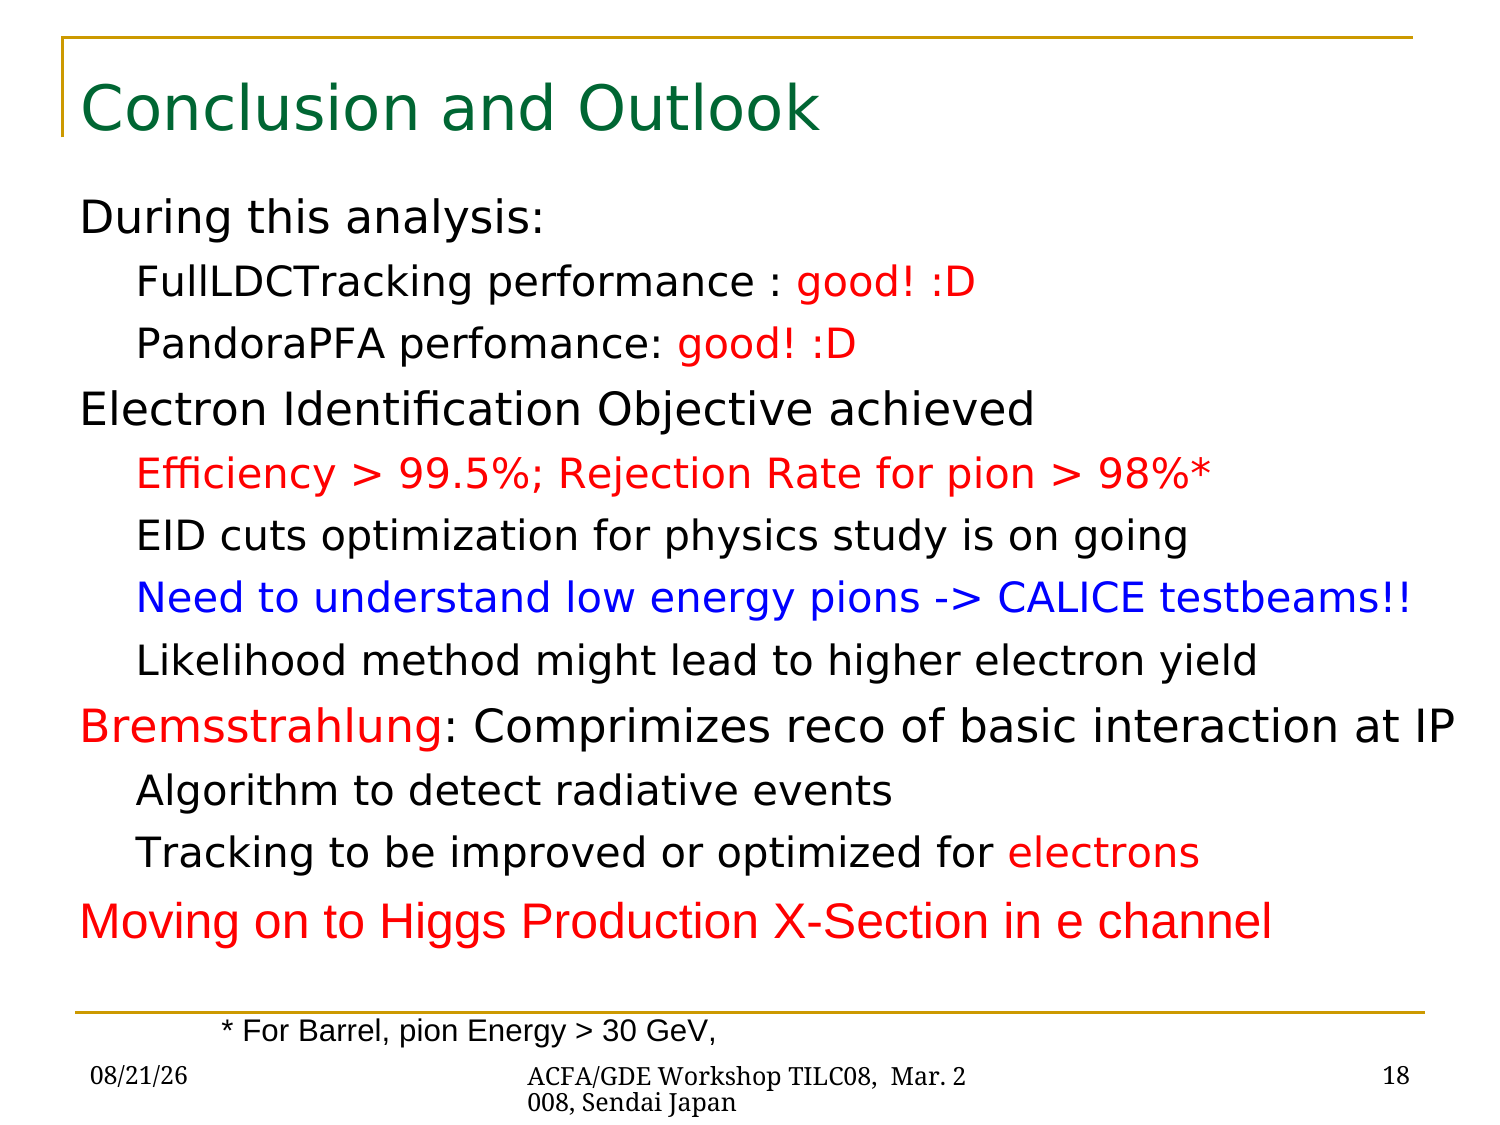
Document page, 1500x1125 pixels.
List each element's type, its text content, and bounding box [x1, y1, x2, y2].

title Conclusion and Outlook [80, 51, 1431, 190]
list During this analysis: FullLDCTracking performance : good! :D PandoraPFA perfomance: good! :D Electron Identification Objective achieved Efficiency > 99.5%; Rejection Rate for pion > 98%* EID cuts optimization for physics study is on going Need to understand low energy pions -> CALICE testbeams!! Likelihood method might lead to higher electron yield Bremsstrahlung: Comprimizes reco of basic interaction at IP Algorithm to detect radiative events Tracking to be improved or optimized for electrons Moving on to Higgs Production X-Section in e channel [79, 190, 1500, 952]
text_box * For Barrel, pion Energy > 30 GeV, [206, 1006, 1123, 1058]
